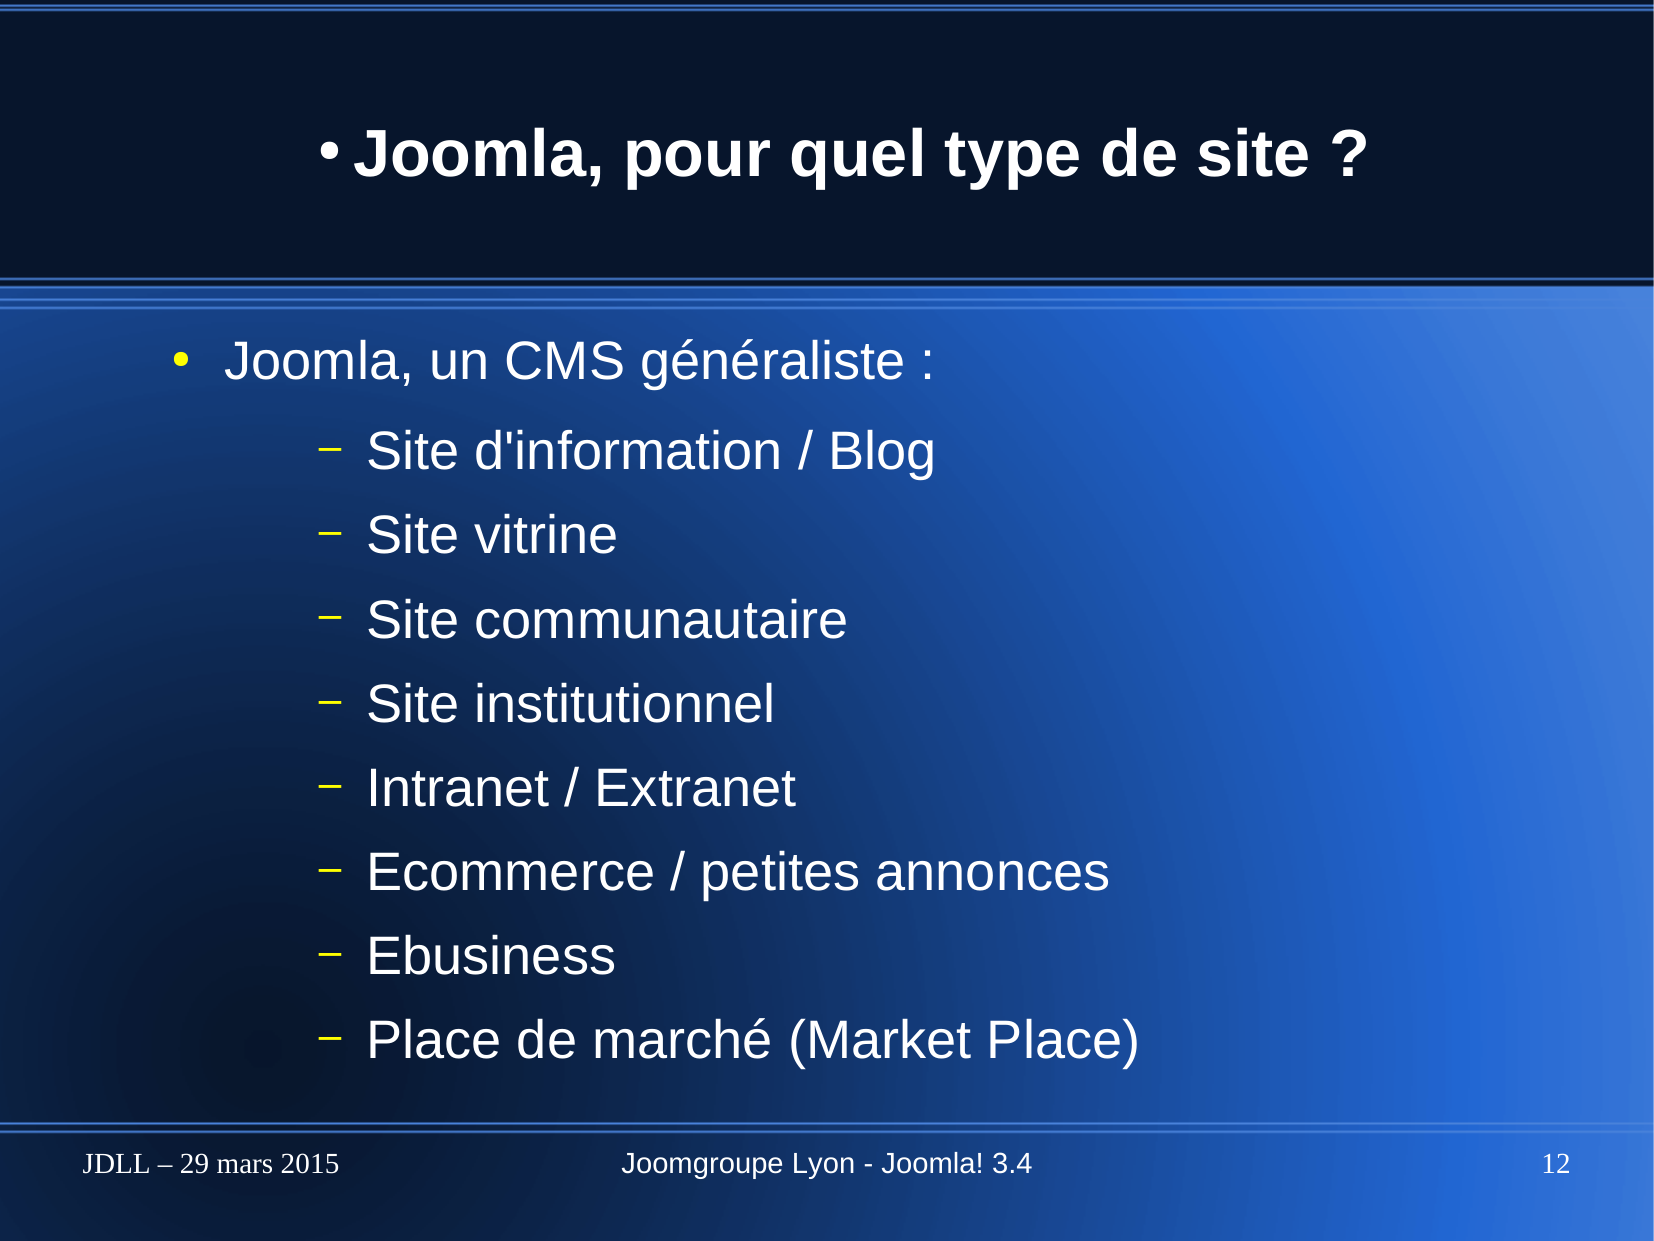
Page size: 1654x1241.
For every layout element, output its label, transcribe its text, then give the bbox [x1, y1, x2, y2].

picture [0, 0, 1654, 1241]
title Joomla, pour quel type de site ? [82, 49, 1571, 257]
list Joomla, un CMS généraliste : Site d'information / Blog Site vitrine Site communautaire Site institutionnel Intranet / Extranet Ecommerce / petites annonces Ebusiness Place de marché (Market Place) [82, 330, 1571, 1071]
